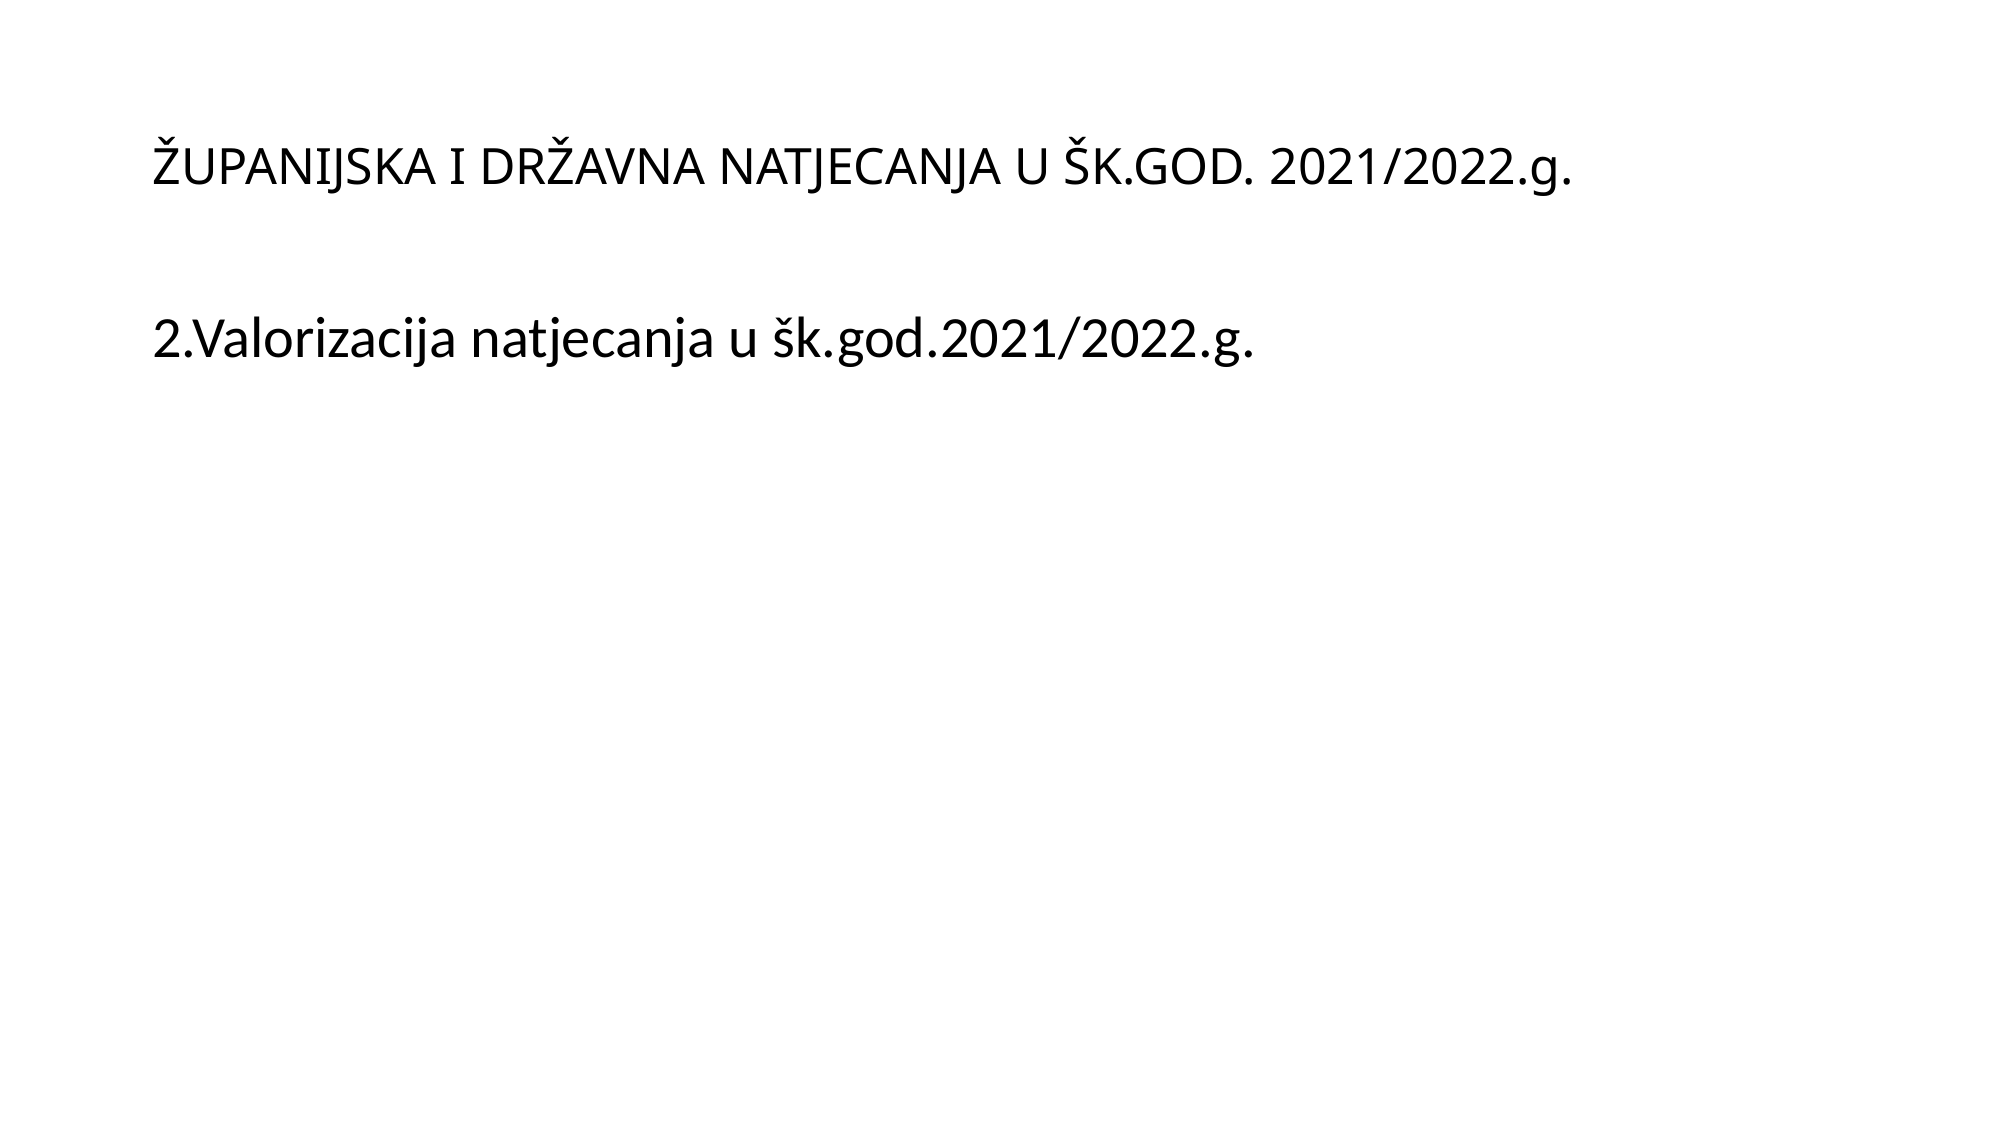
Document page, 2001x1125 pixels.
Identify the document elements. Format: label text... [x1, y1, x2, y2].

title ŽUPANIJSKA I DRŽAVNA NATJECANJA U ŠK.GOD. 2021/2022.g. [137, 59, 1863, 278]
list 2.Valorizacija natjecanja u šk.god.2021/2022.g. [137, 299, 1863, 1014]
